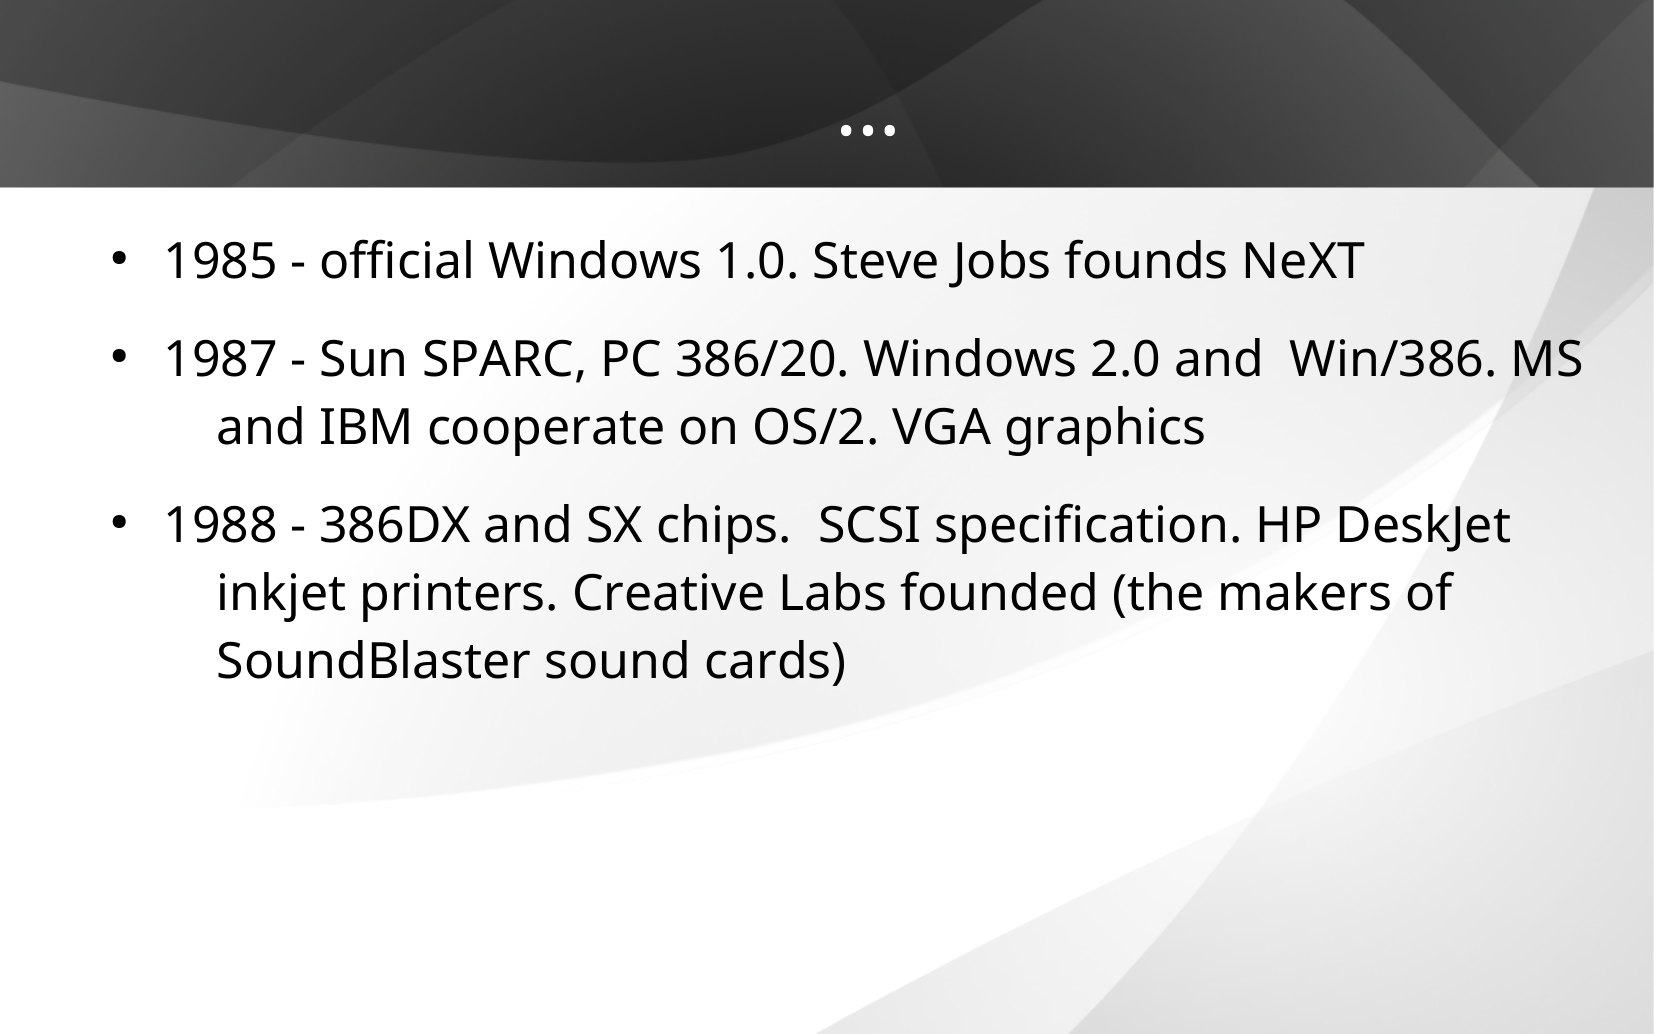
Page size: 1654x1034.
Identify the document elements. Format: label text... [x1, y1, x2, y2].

title … [124, 0, 1613, 208]
picture [0, 0, 1654, 1034]
list 1985 - official Windows 1.0. Steve Jobs founds NeXT 1987 - Sun SPARC, PC 386/20. Windows 2.0 and Win/386. MS and IBM cooperate on OS/2. VGA graphics 1988 - 386DX and SX chips. SCSI specification. HP DeskJet inkjet printers. Creative Labs founded (the makers of SoundBlaster sound cards) [75, 225, 1613, 1013]
